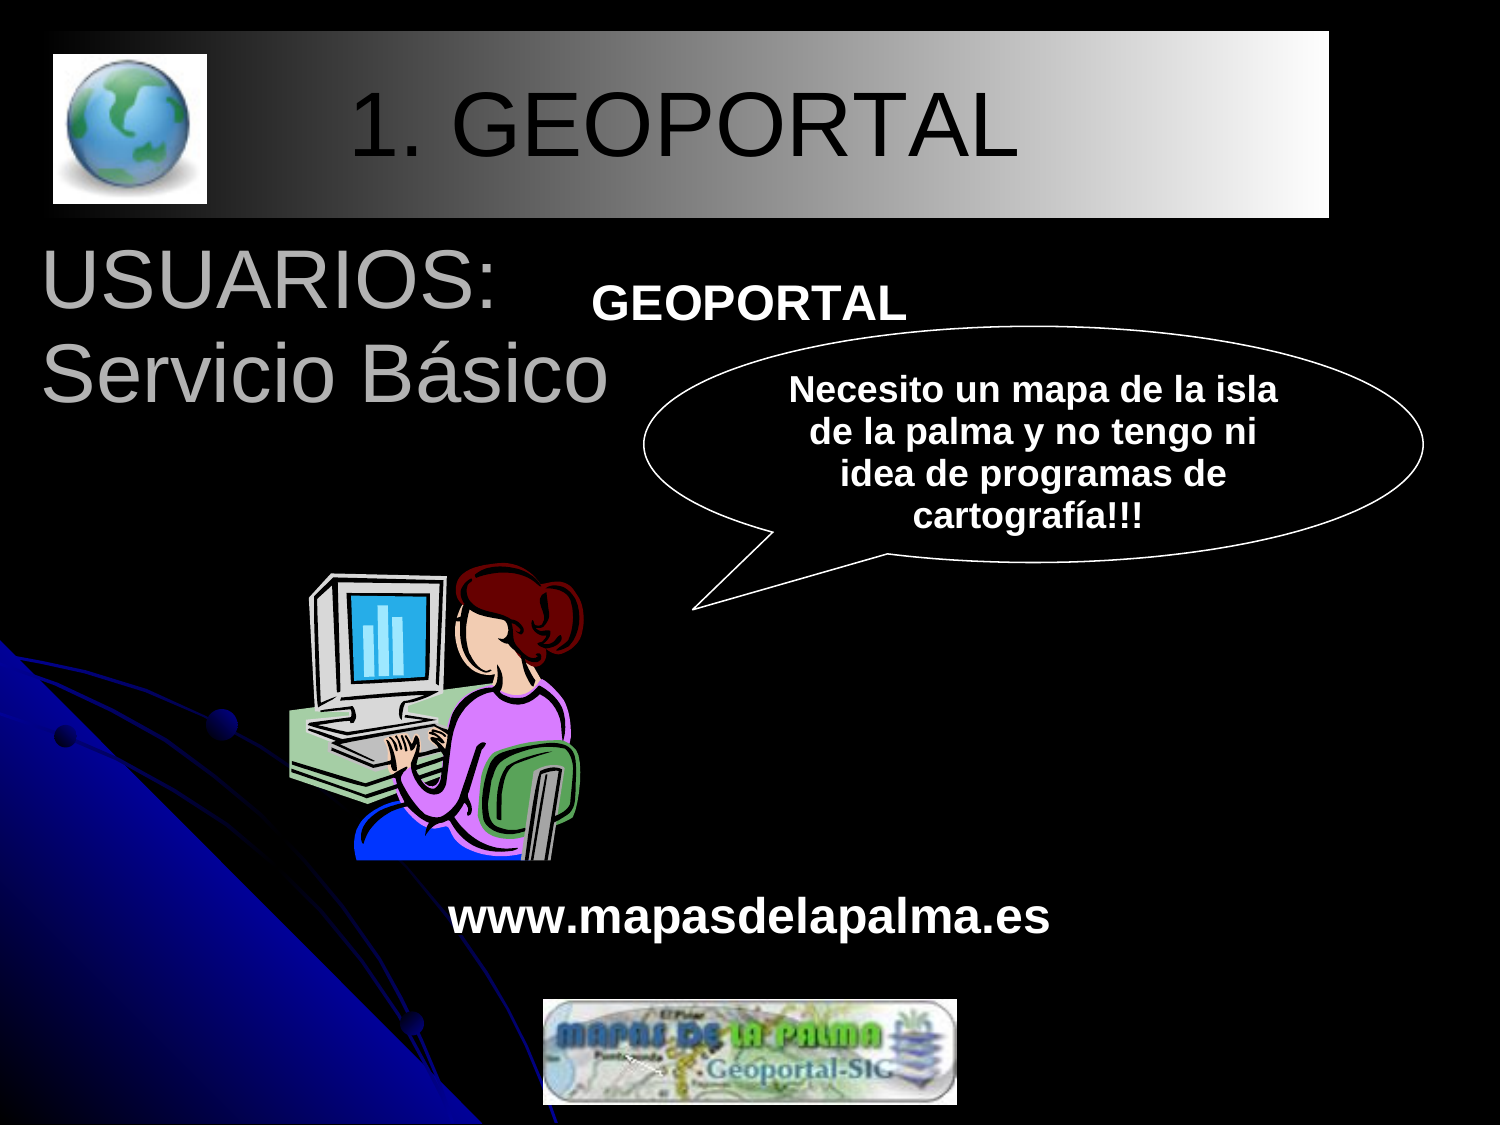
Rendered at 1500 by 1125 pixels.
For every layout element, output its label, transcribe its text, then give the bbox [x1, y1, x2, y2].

title USUARIOS: Servicio Básico [0, 219, 669, 435]
text_box GEOPORTAL www.mapasdelapalma.es [70, 267, 1430, 952]
text_box 1. GEOPORTAL [41, 31, 1329, 218]
picture [53, 54, 207, 204]
picture [289, 562, 584, 864]
text_box Necesito un mapa de la isla de la palma y no tengo ni idea de programas de cartografía!!! [643, 326, 1424, 610]
picture [543, 999, 957, 1105]
